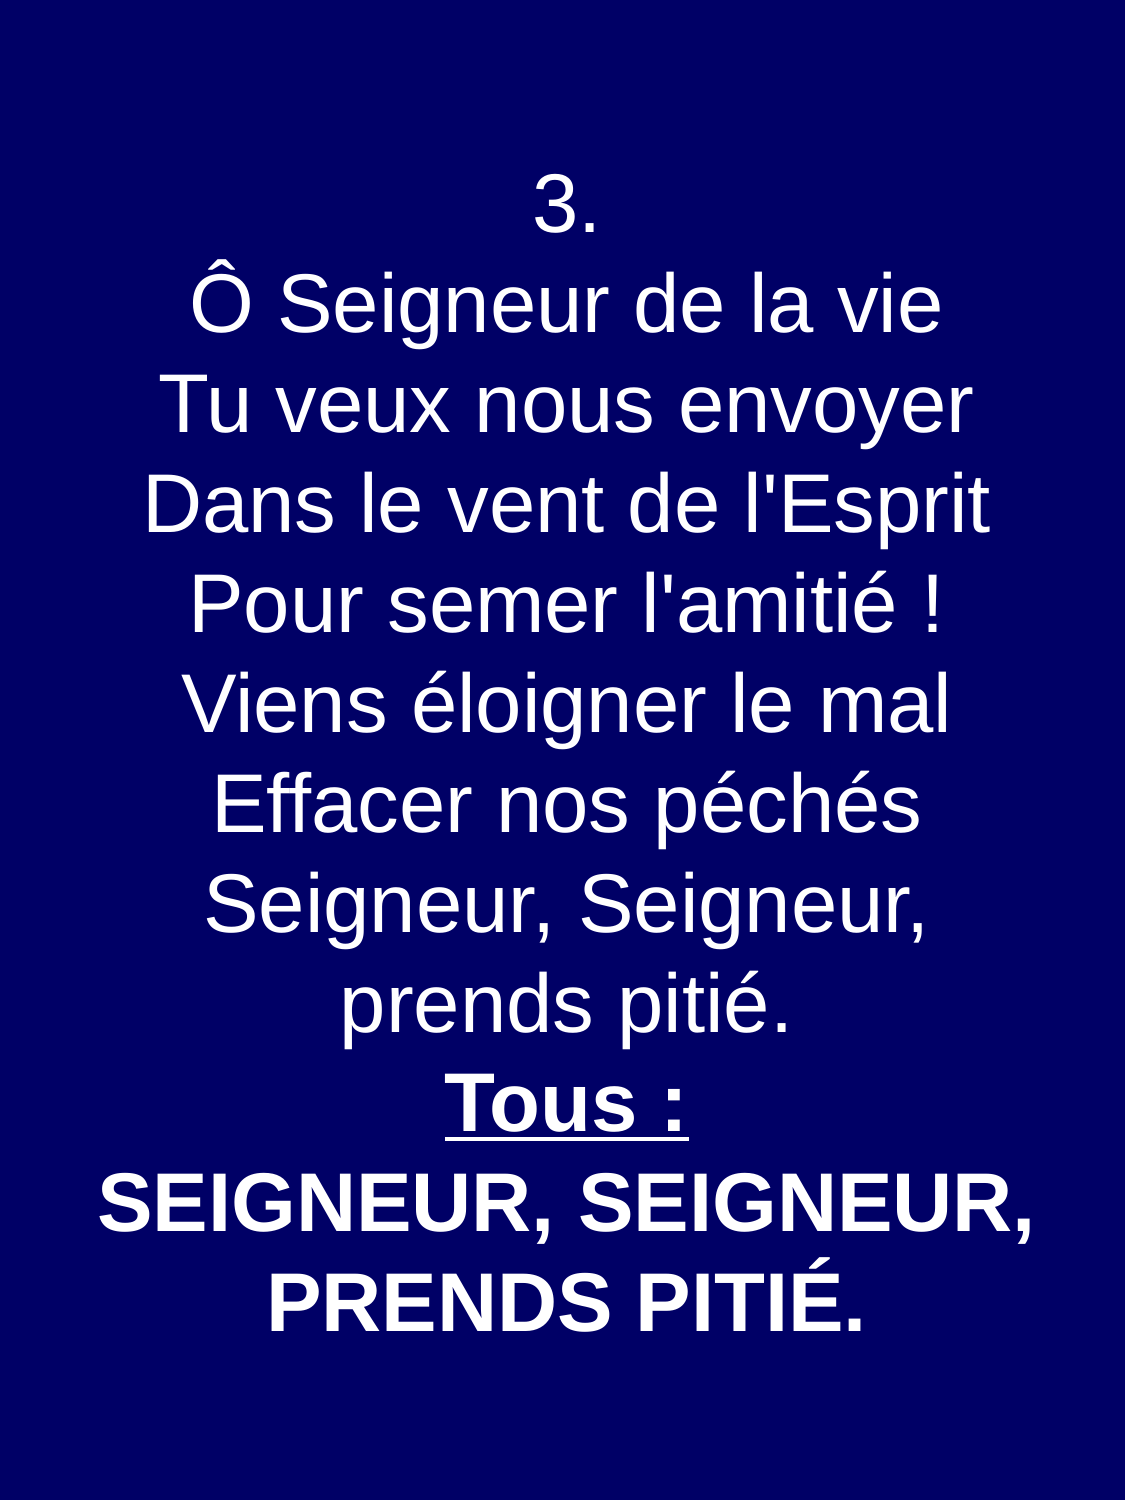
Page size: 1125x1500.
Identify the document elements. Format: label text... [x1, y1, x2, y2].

text_box 3. Ô Seigneur de la vie Tu veux nous envoyer Dans le vent de l'Esprit Pour semer l'amitié ! Viens éloigner le mal Effacer nos péchés Seigneur, Seigneur, prends pitié. Tous : SEIGNEUR, SEIGNEUR, PRENDS PITIÉ. [46, 47, 1087, 1406]
